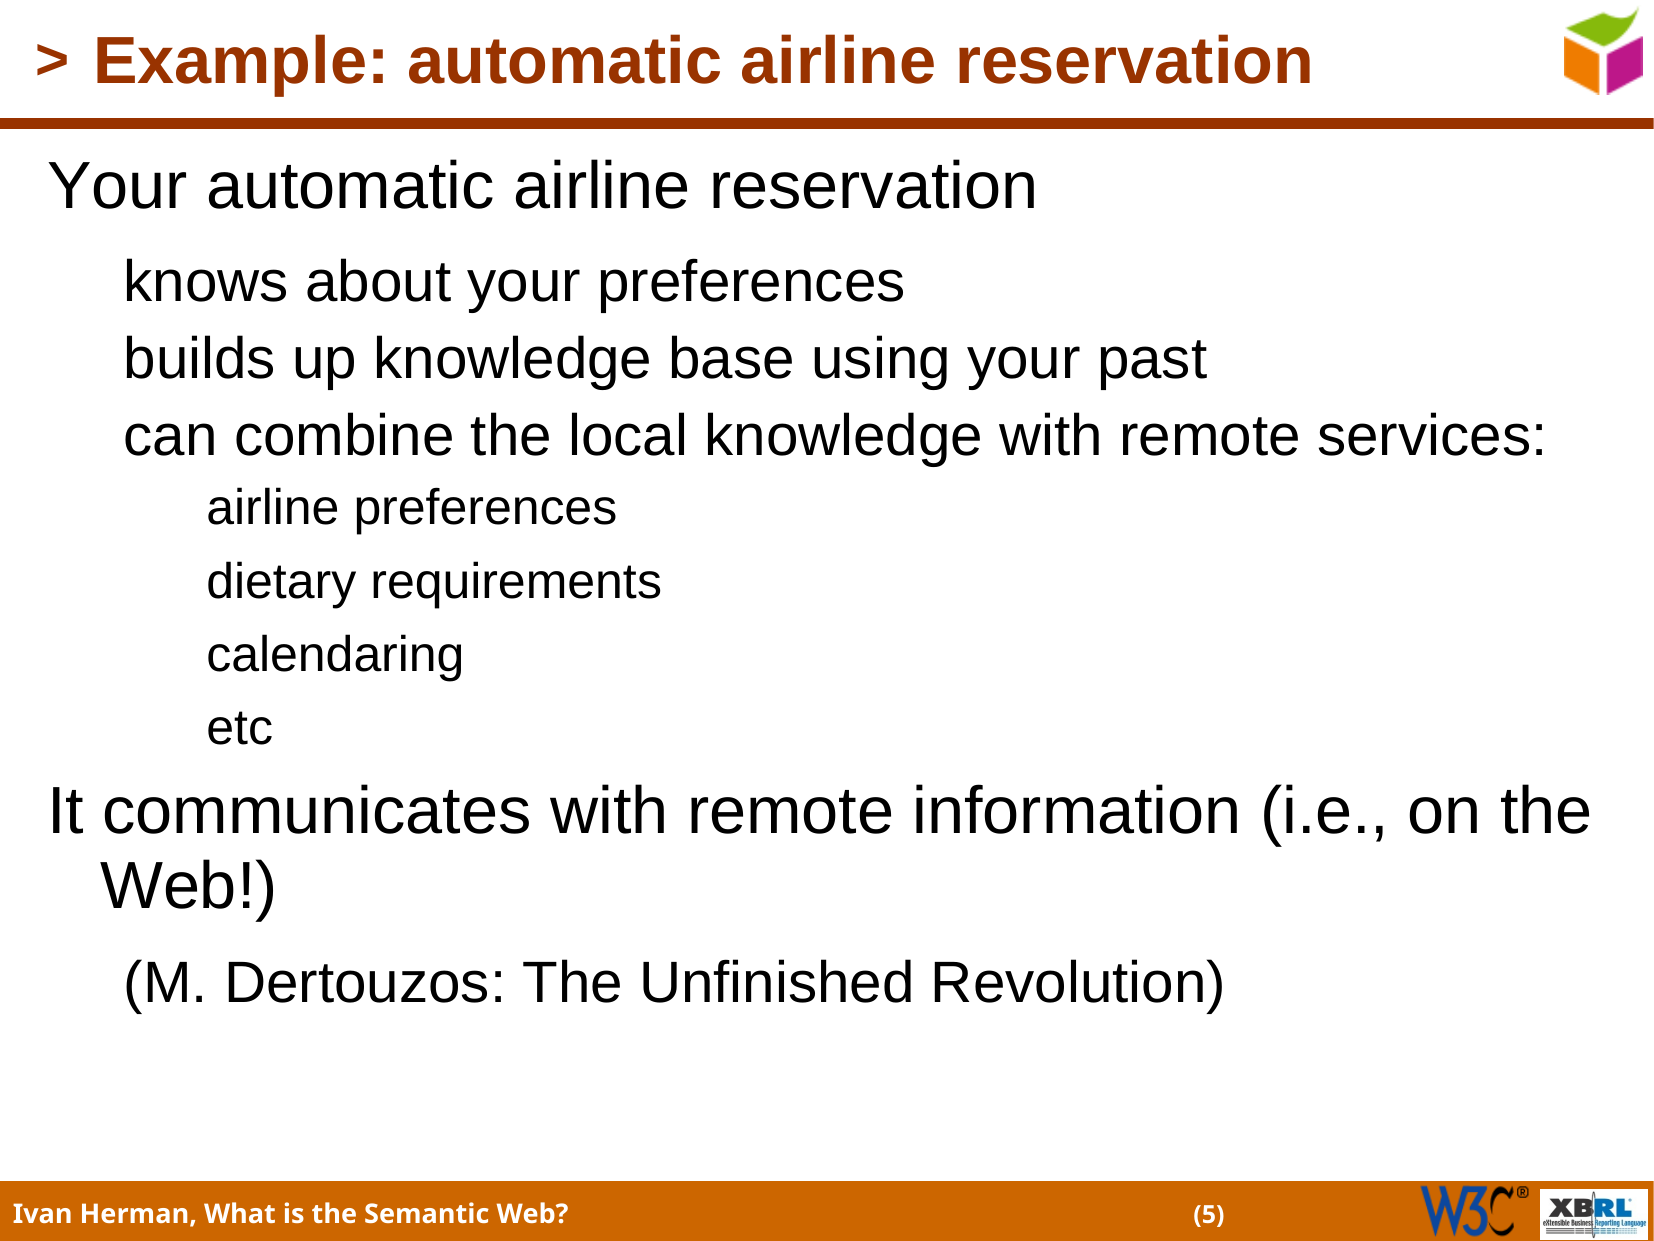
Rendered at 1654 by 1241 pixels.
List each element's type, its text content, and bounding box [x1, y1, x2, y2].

picture [1417, 1183, 1533, 1240]
picture [1540, 1189, 1648, 1240]
list Your automatic airline reservation knows about your preferences builds up knowledge base using your past can combine the local knowledge with remote services: airline preferences dietary requirements calendaring etc It communicates with remote information (i.e., on the Web!) (M. Dertouzos: The Unfinished Revolution) [29, 147, 1624, 1119]
picture [1564, 5, 1643, 95]
title Example: automatic airline reservation [93, 0, 1493, 119]
